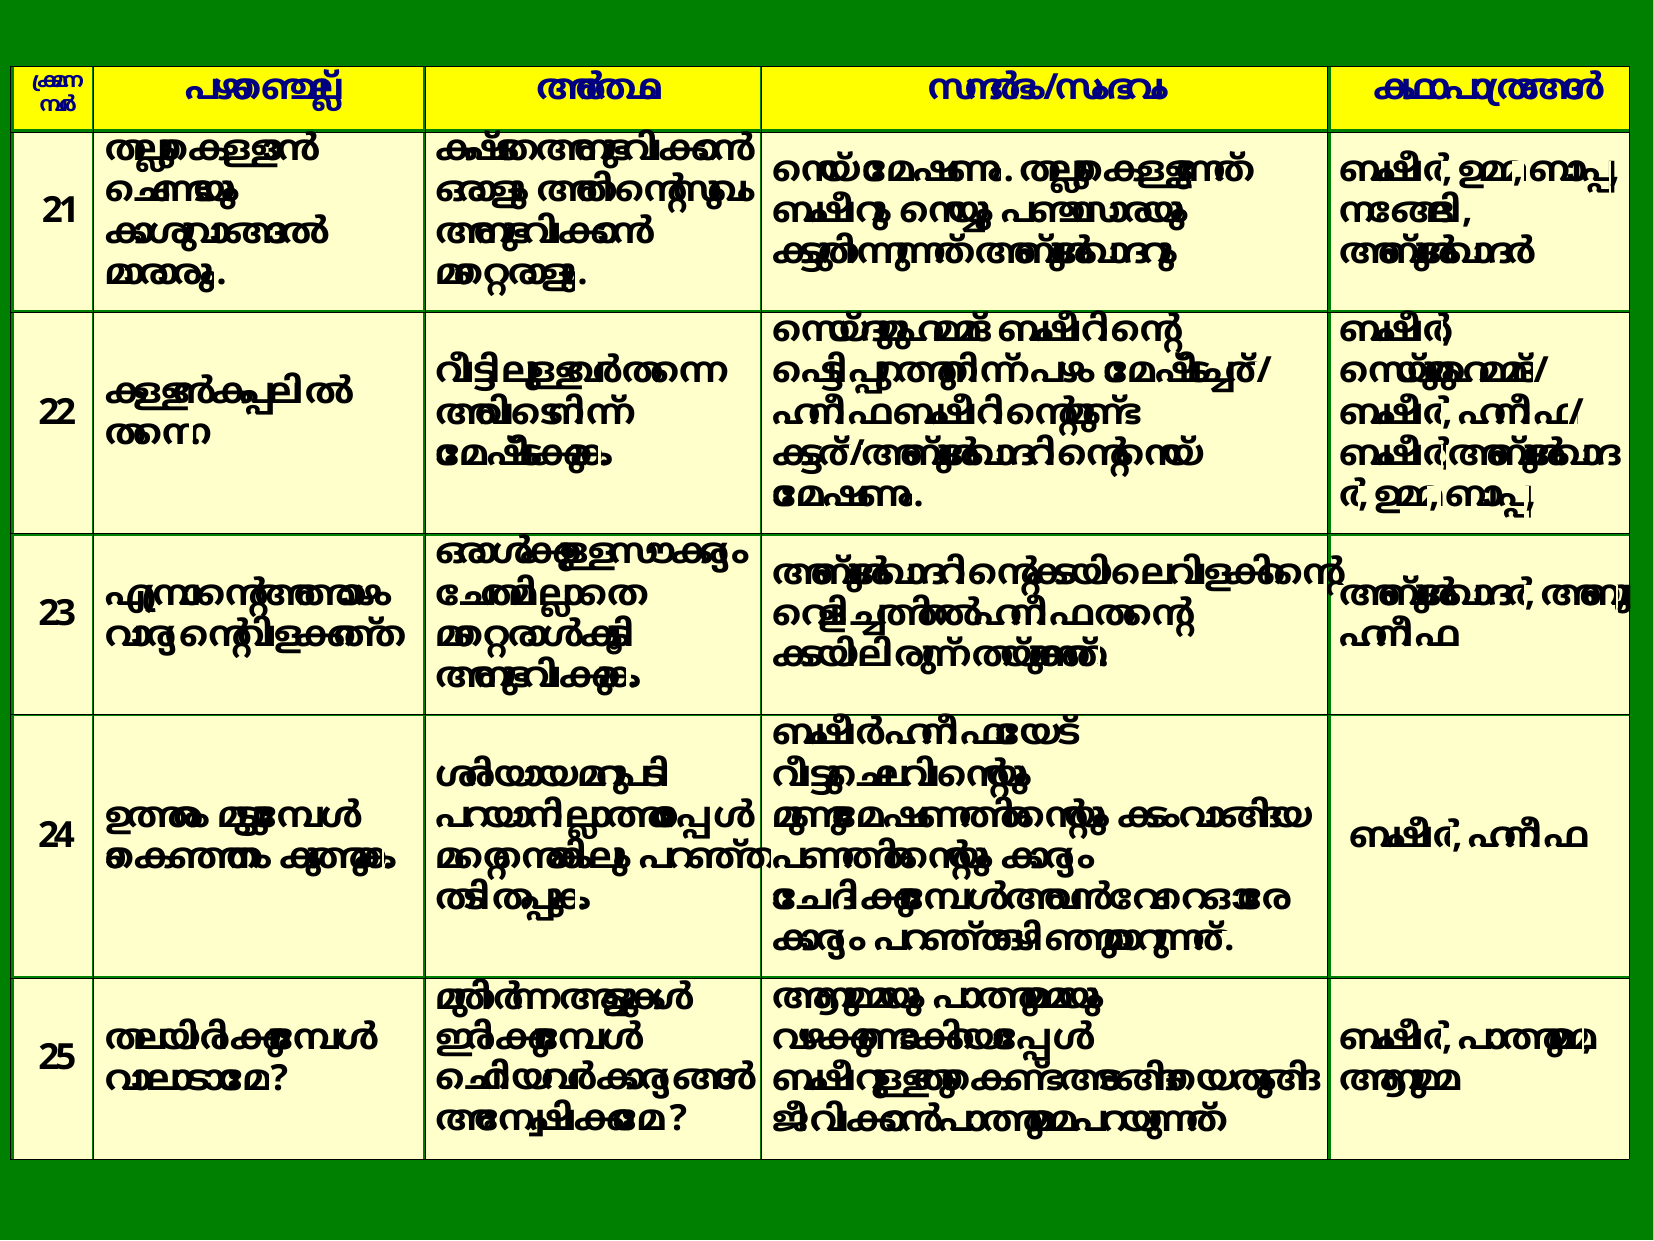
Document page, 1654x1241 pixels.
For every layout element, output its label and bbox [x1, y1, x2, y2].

chart [0, 66, 1631, 1241]
